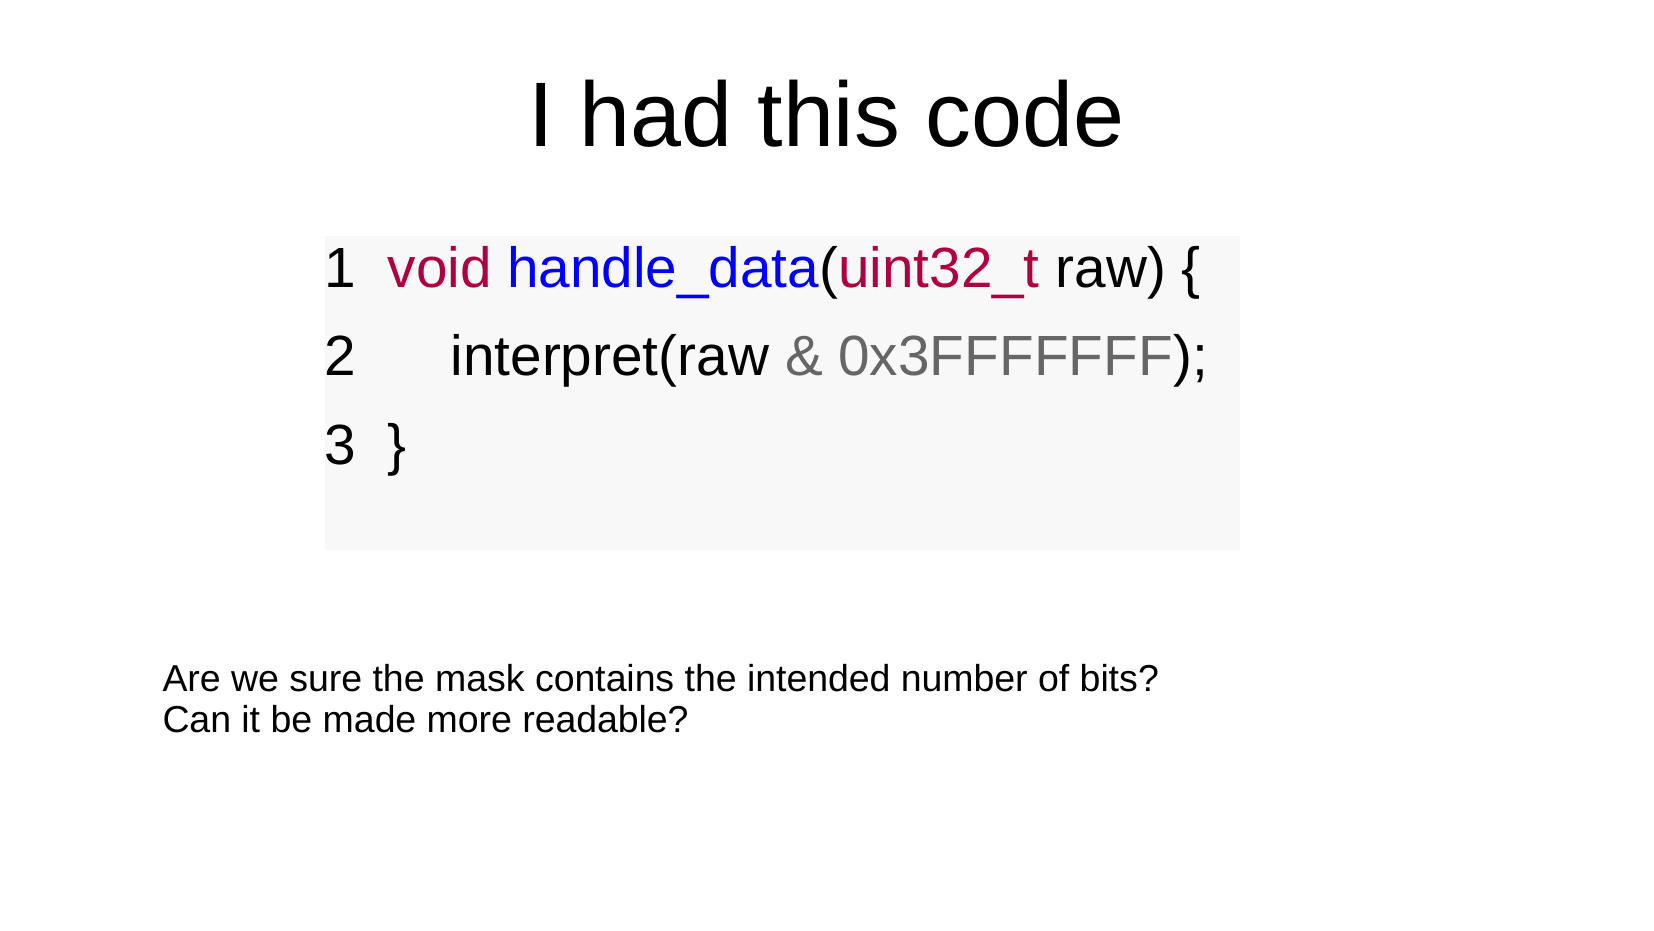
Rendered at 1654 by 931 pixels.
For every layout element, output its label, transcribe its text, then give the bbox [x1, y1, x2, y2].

list 1 void handle_data(uint32_t raw) { 2 interpret(raw & 0x3FFFFFFF); 3 } [324, 236, 1241, 551]
title I had this code [82, 37, 1571, 193]
text_box Are we sure the mask contains the intended number of bits? Can it be made more readable? [147, 649, 1241, 749]
